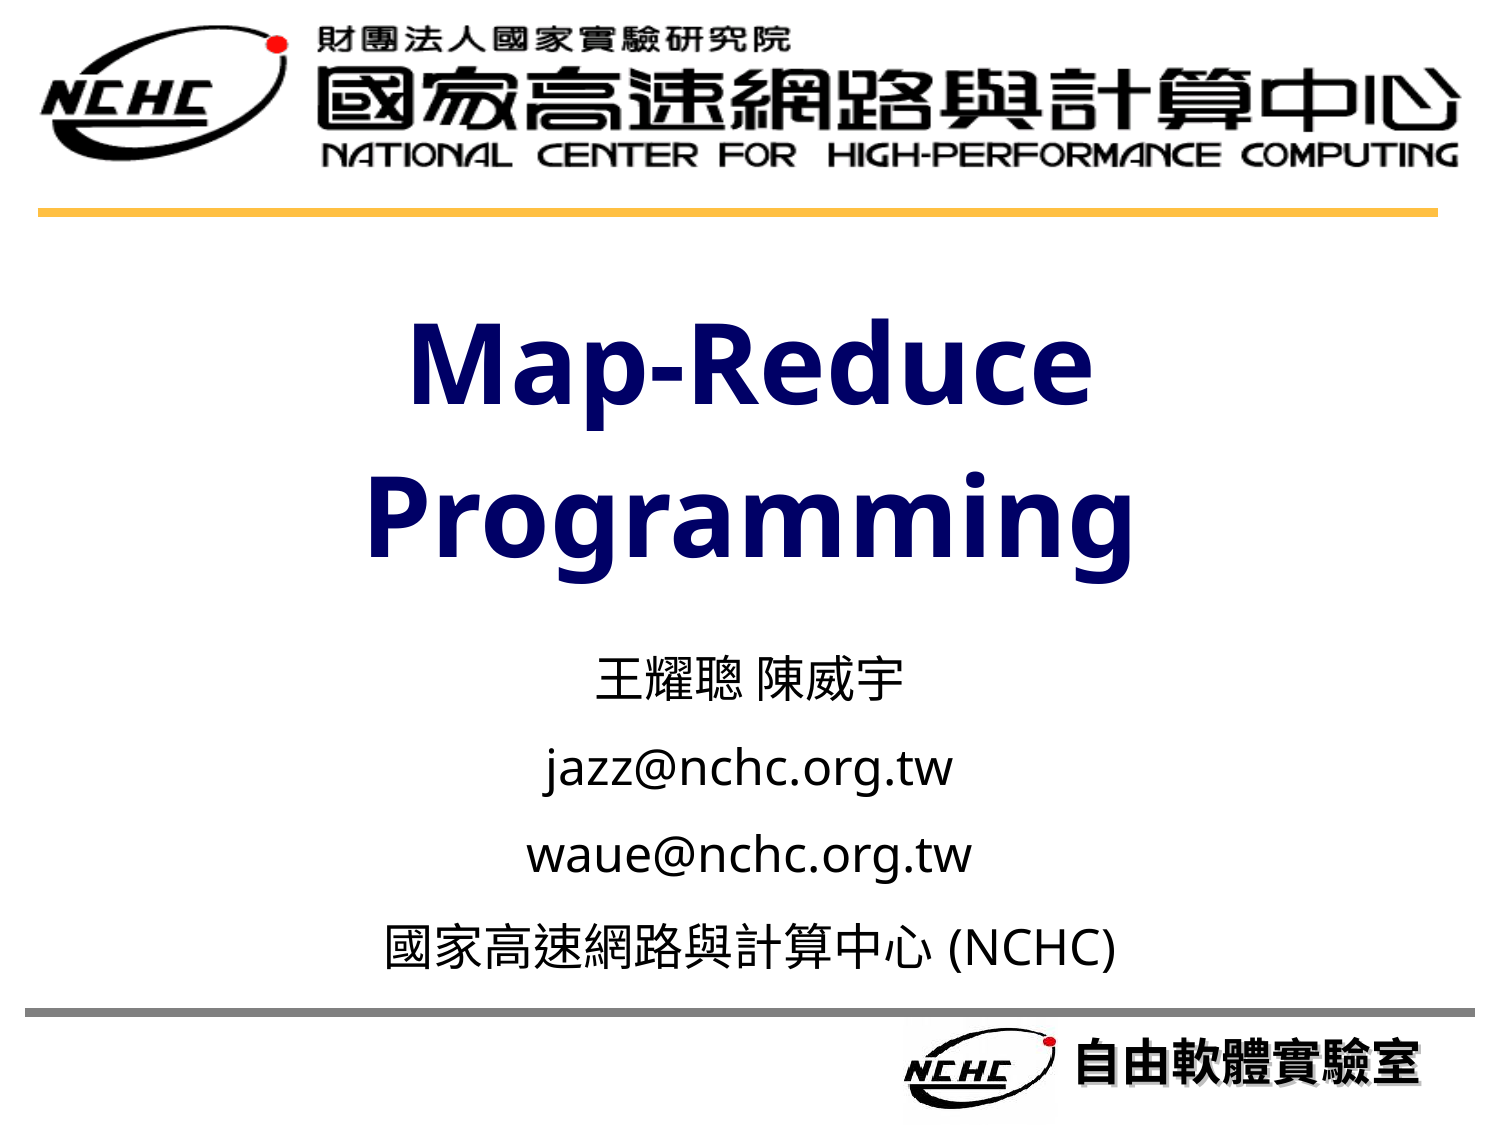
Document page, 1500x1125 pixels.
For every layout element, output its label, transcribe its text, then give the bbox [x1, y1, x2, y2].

title Map-Reduce Programming [112, 294, 1388, 581]
picture [903, 1017, 1058, 1125]
text_box 王耀聰 陳威宇 jazz@nchc.org.tw waue@nchc.org.tw 國家高速網路與計算中心(NCHC) [225, 624, 1276, 1001]
